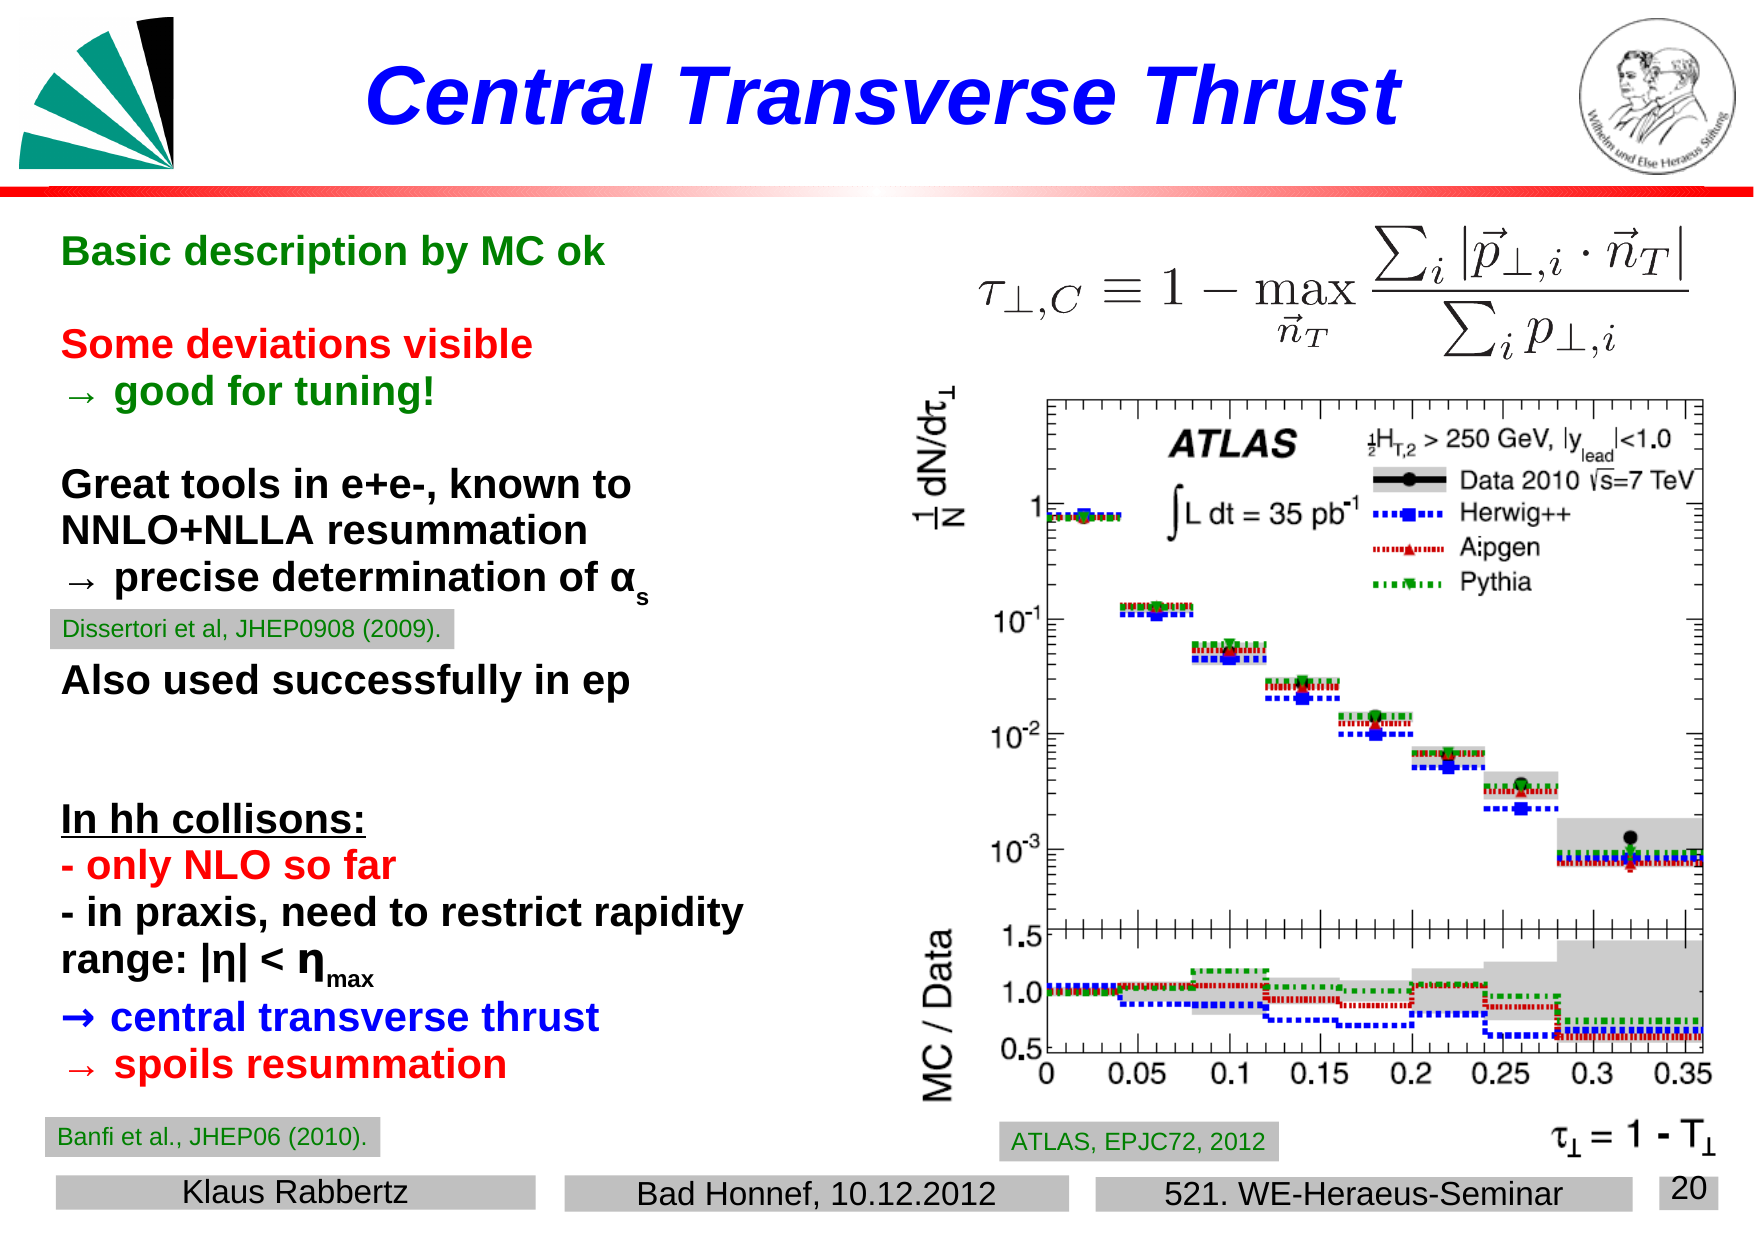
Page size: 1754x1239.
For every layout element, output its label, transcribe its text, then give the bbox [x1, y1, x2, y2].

picture [973, 218, 1701, 362]
picture [891, 382, 1725, 1160]
text_box ATLAS, EPJC72, 2012 [999, 1121, 1279, 1162]
text_box Basic description by MC ok Some deviations visible → good for tuning! Great tools in e+e-, known to NNLO+NLLA resummation → precise determination of αs Also used successfully in ep In hh collisons: - only NLO so far - in praxis, need to restrict rapidity range: |η| < ηmax → central transverse thrust → spoils resummation [48, 222, 811, 1094]
text_box Dissertori et al, JHEP0908 (2009). [50, 609, 455, 650]
picture [1579, 18, 1736, 175]
text_box Banfi et al., JHEP06 (2010). [45, 1117, 381, 1157]
title Central Transverse Thrust [202, 0, 1563, 192]
picture [19, 17, 174, 171]
